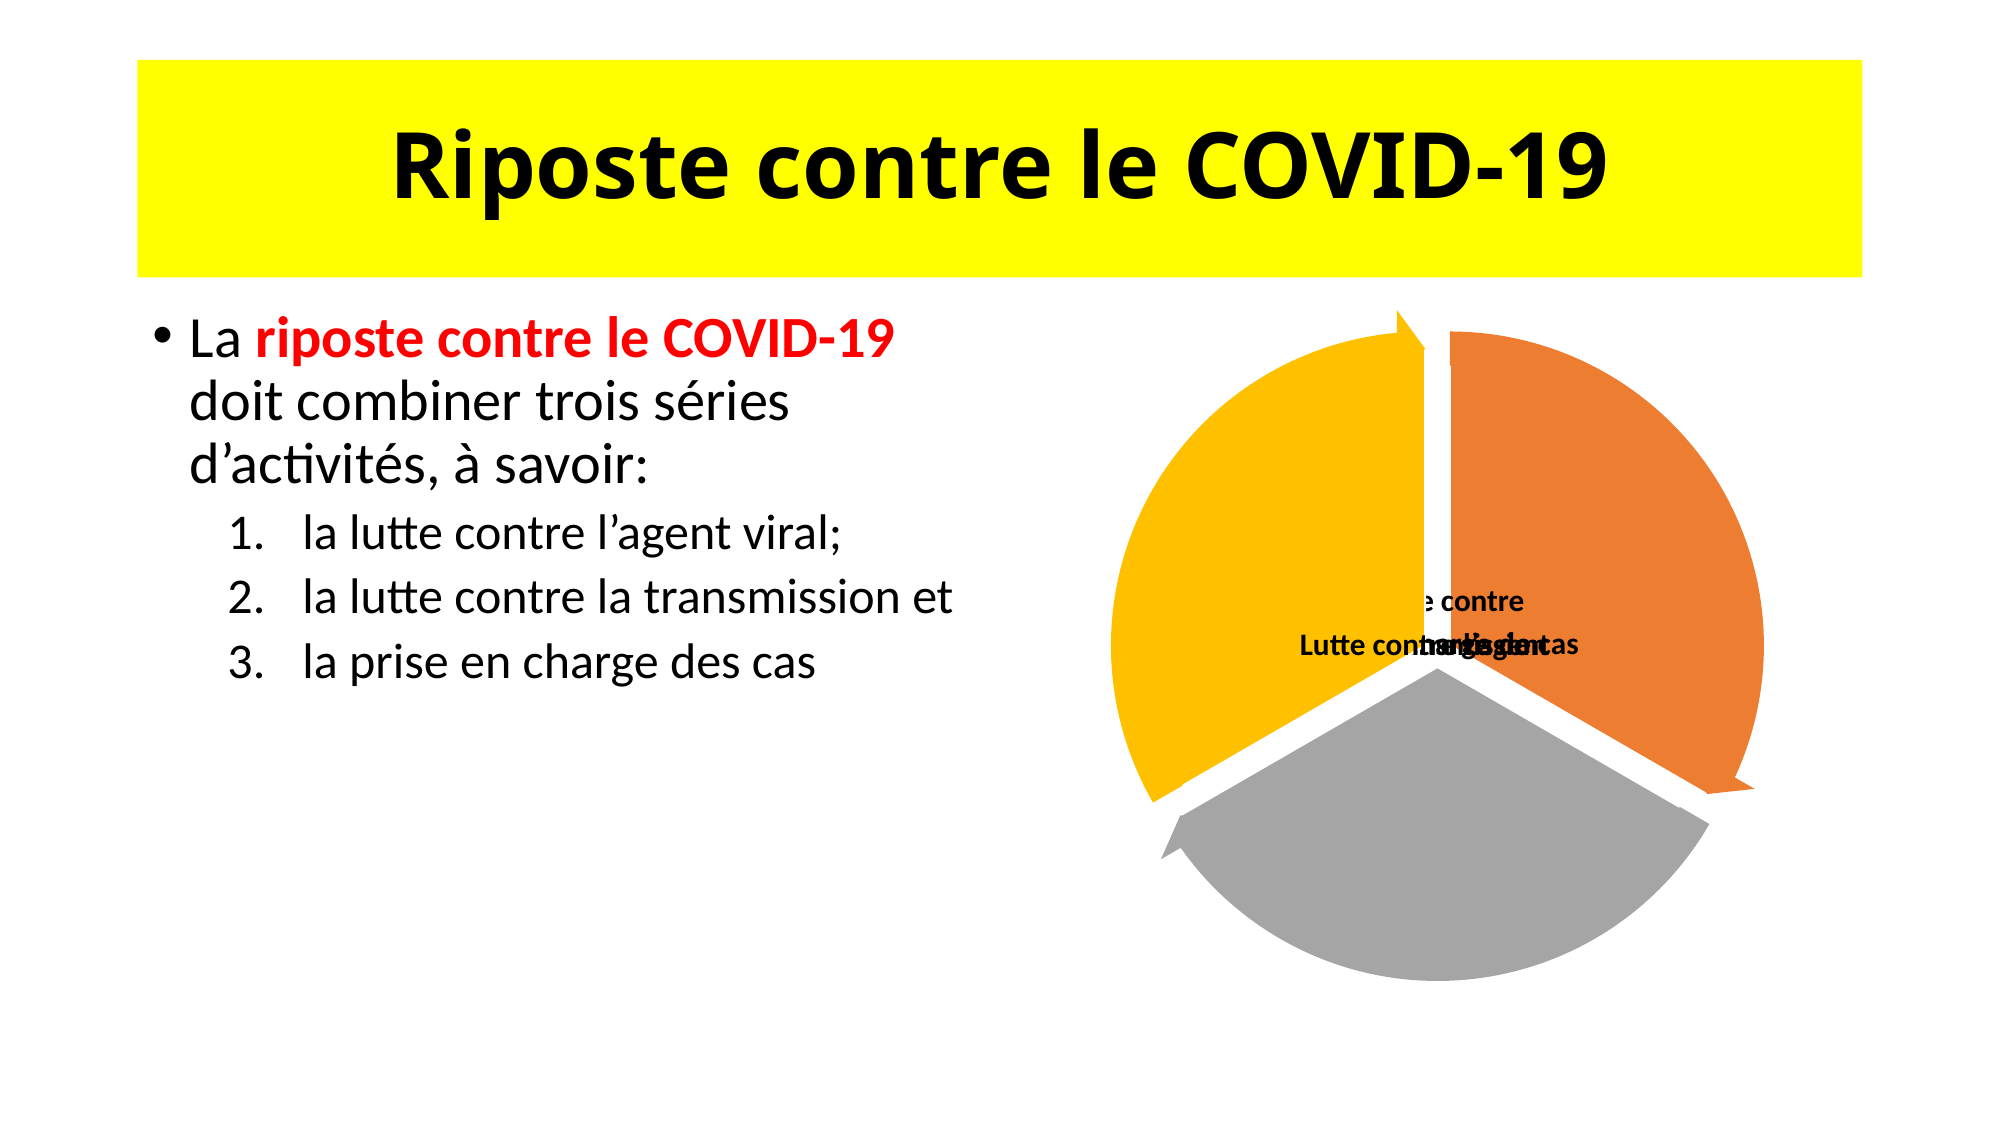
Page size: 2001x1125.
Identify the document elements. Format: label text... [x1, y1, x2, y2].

text_box [1160, 806, 1710, 981]
title Riposte contre le COVID-19 [137, 59, 1863, 278]
list La riposte contre le COVID-19 doit combiner trois séries d’activités, à savoir: la lutte contre l’agent viral; la lutte contre la transmission et la prise en charge des cas [137, 299, 988, 1014]
text_box [1110, 309, 1426, 803]
text_box Lutte contre la transmission [1449, 366, 1729, 794]
text_box Prise en charge de cas [1181, 667, 1679, 946]
text_box Lutte contre l’agent [1146, 349, 1426, 787]
text_box [1449, 331, 1764, 795]
